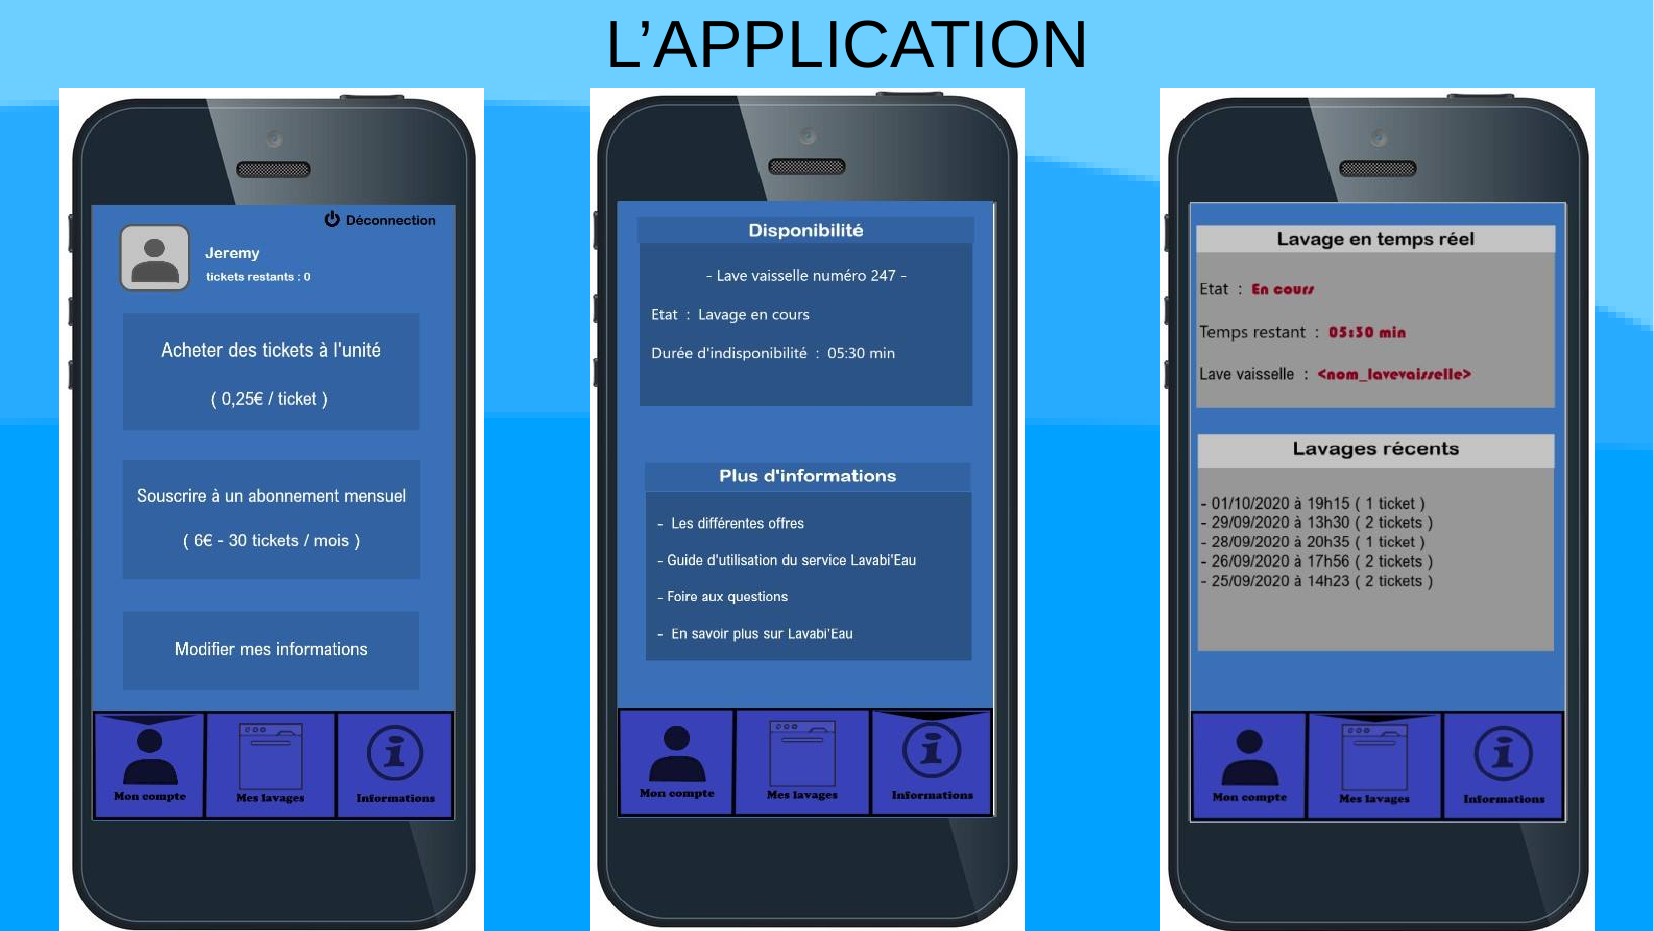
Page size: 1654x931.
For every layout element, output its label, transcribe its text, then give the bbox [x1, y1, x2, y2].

text_box L’APPLICATION [590, 0, 1152, 90]
picture [0, 0, 1654, 931]
